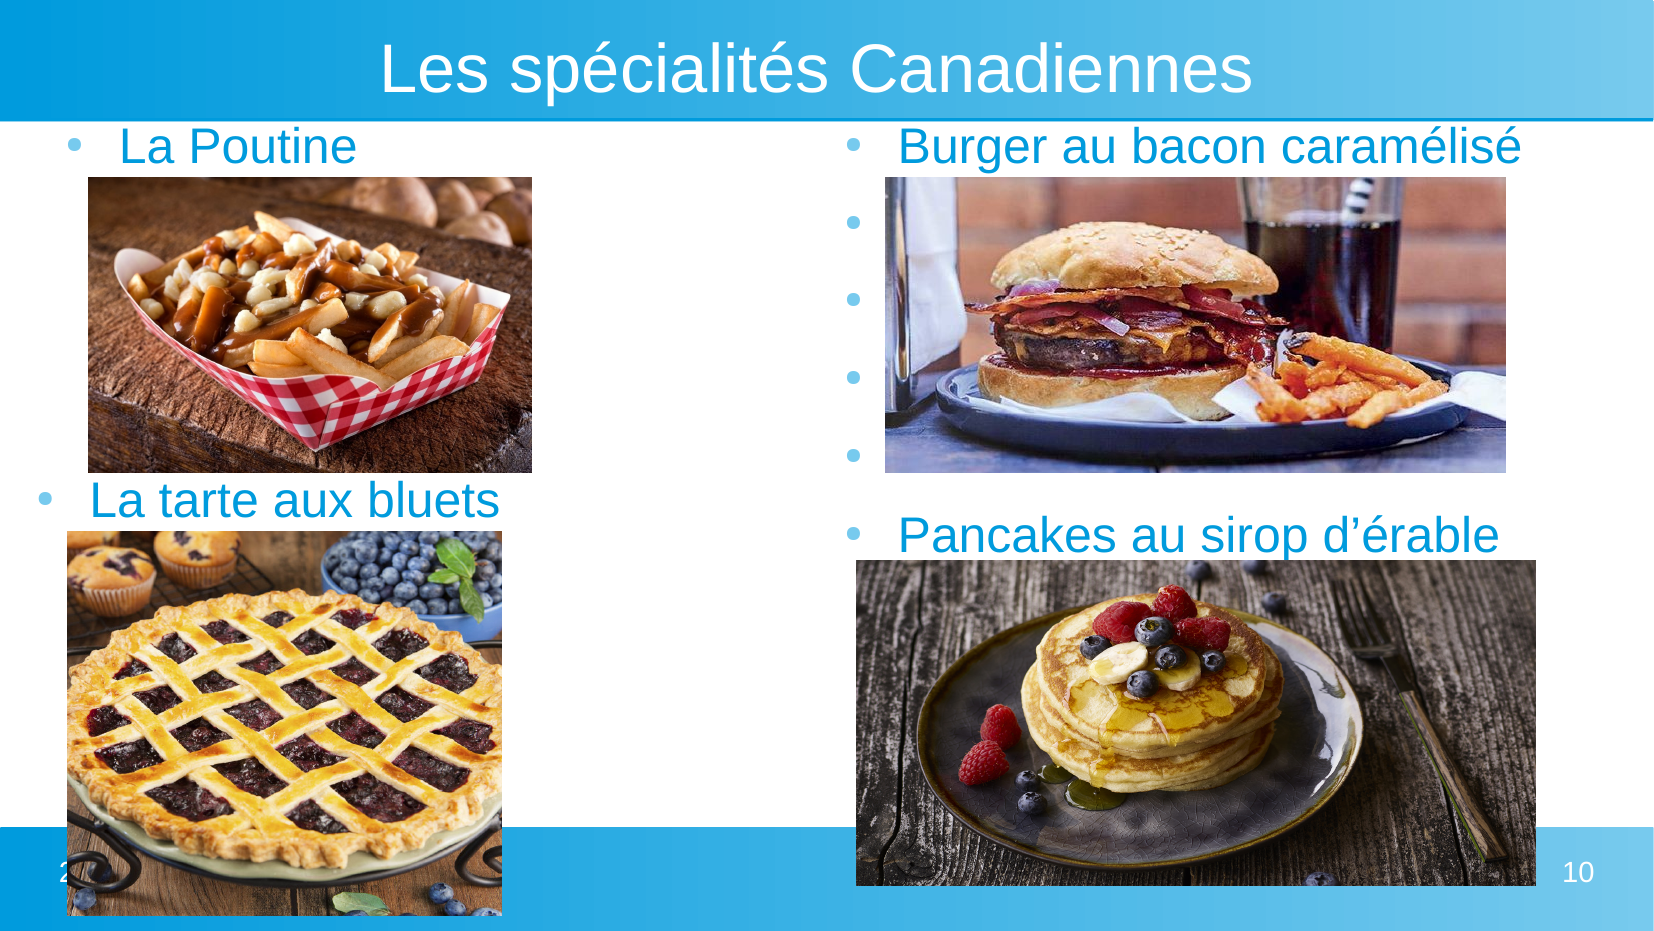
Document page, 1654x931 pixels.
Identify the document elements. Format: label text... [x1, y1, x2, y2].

picture [88, 177, 532, 472]
list Burger au bacon caramélisé Pancakes au sirop d’érable [826, 118, 1577, 827]
picture [885, 177, 1506, 473]
list La Poutine [48, 118, 798, 430]
picture [67, 531, 502, 916]
title Les spécialités Canadiennes [59, 29, 1595, 108]
list La tarte aux bluets [18, 472, 768, 857]
picture [856, 560, 1536, 886]
